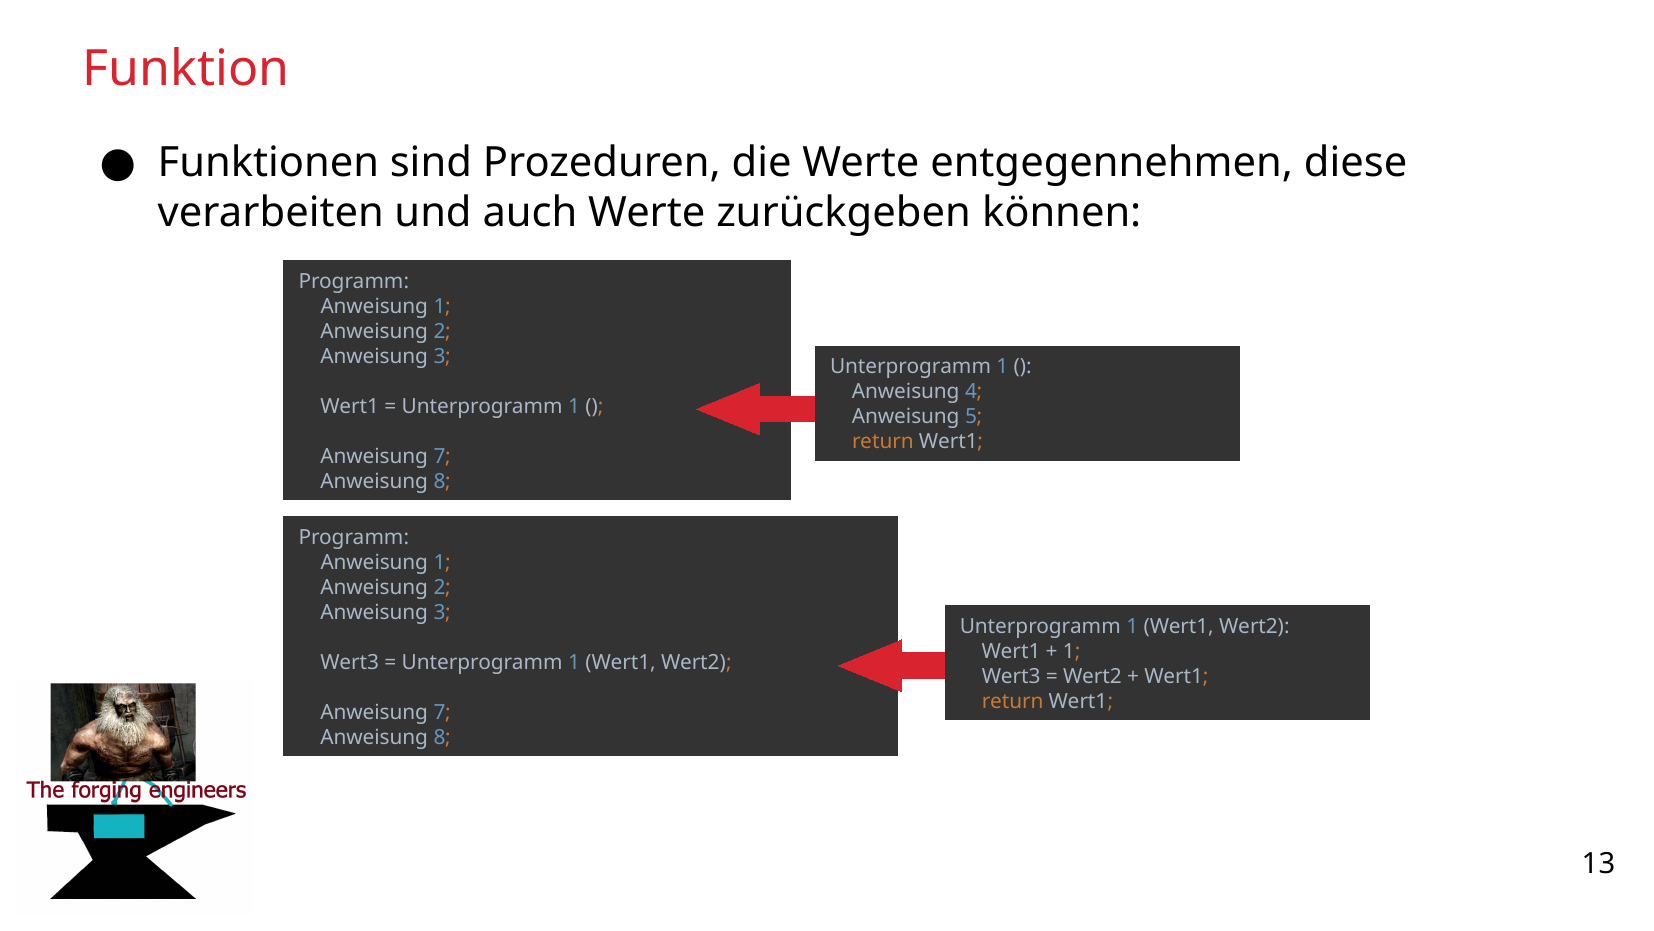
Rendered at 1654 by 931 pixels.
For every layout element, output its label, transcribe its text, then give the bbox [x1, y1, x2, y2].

text_box Programm: Anweisung 1; Anweisung 2; Anweisung 3; Wert1 = Unterprogramm 1 (); Anweisung 7; Anweisung 8; [283, 260, 791, 500]
text_box Funktionen sind Prozeduren, die Werte entgegennehmen, diese verarbeiten und auch Werte zurückgeben können: [82, 135, 1560, 343]
title Funktion [82, 37, 1571, 95]
picture [17, 679, 254, 916]
text_box [696, 383, 815, 435]
text_box [838, 639, 945, 692]
text_box Programm: Anweisung 1; Anweisung 2; Anweisung 3; Wert3 = Unterprogramm 1 (Wert1, Wert2); Anweisung 7; Anweisung 8; [283, 516, 898, 756]
text_box Unterprogramm 1 (): Anweisung 4; Anweisung 5; return Wert1; [815, 346, 1240, 461]
text_box Unterprogramm 1 (Wert1, Wert2): Wert1 + 1; Wert3 = Wert2 + Wert1; return Wert1; [945, 605, 1370, 720]
